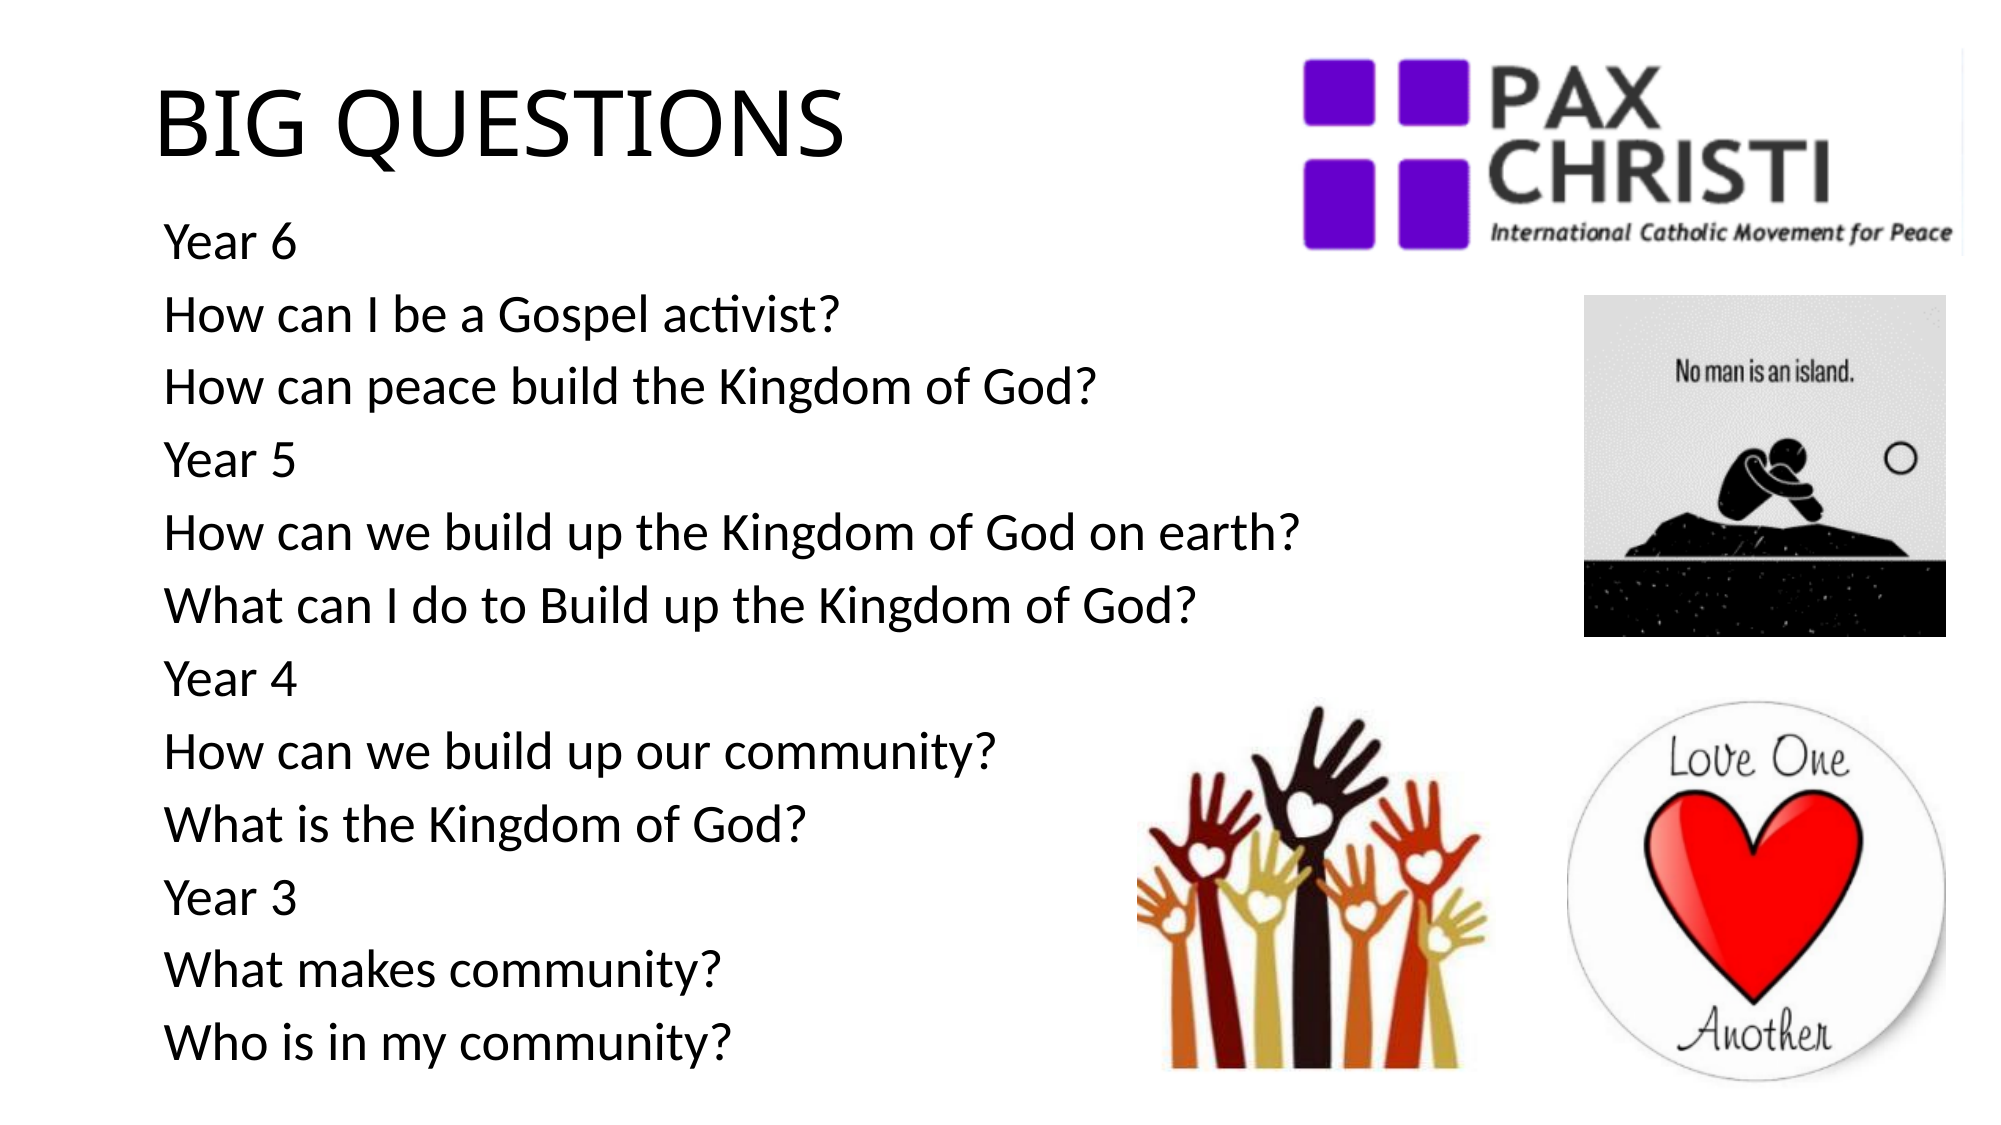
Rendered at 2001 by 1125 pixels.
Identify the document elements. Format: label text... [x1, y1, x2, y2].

title BIG QUESTIONS [137, 17, 1863, 236]
picture [1584, 295, 1946, 637]
picture [1567, 697, 1946, 1089]
picture [1137, 697, 1496, 1089]
list Year 6 How can I be a Gospel activist? How can peace build the Kingdom of God? Year 5 How can we build up the Kingdom of God on earth? What can I do to Build up the Kingdom of God? Year 4 How can we build up our community? What is the Kingdom of God? Year 3 What makes community? Who is in my community? [148, 210, 1874, 1089]
picture [1293, 36, 1965, 256]
